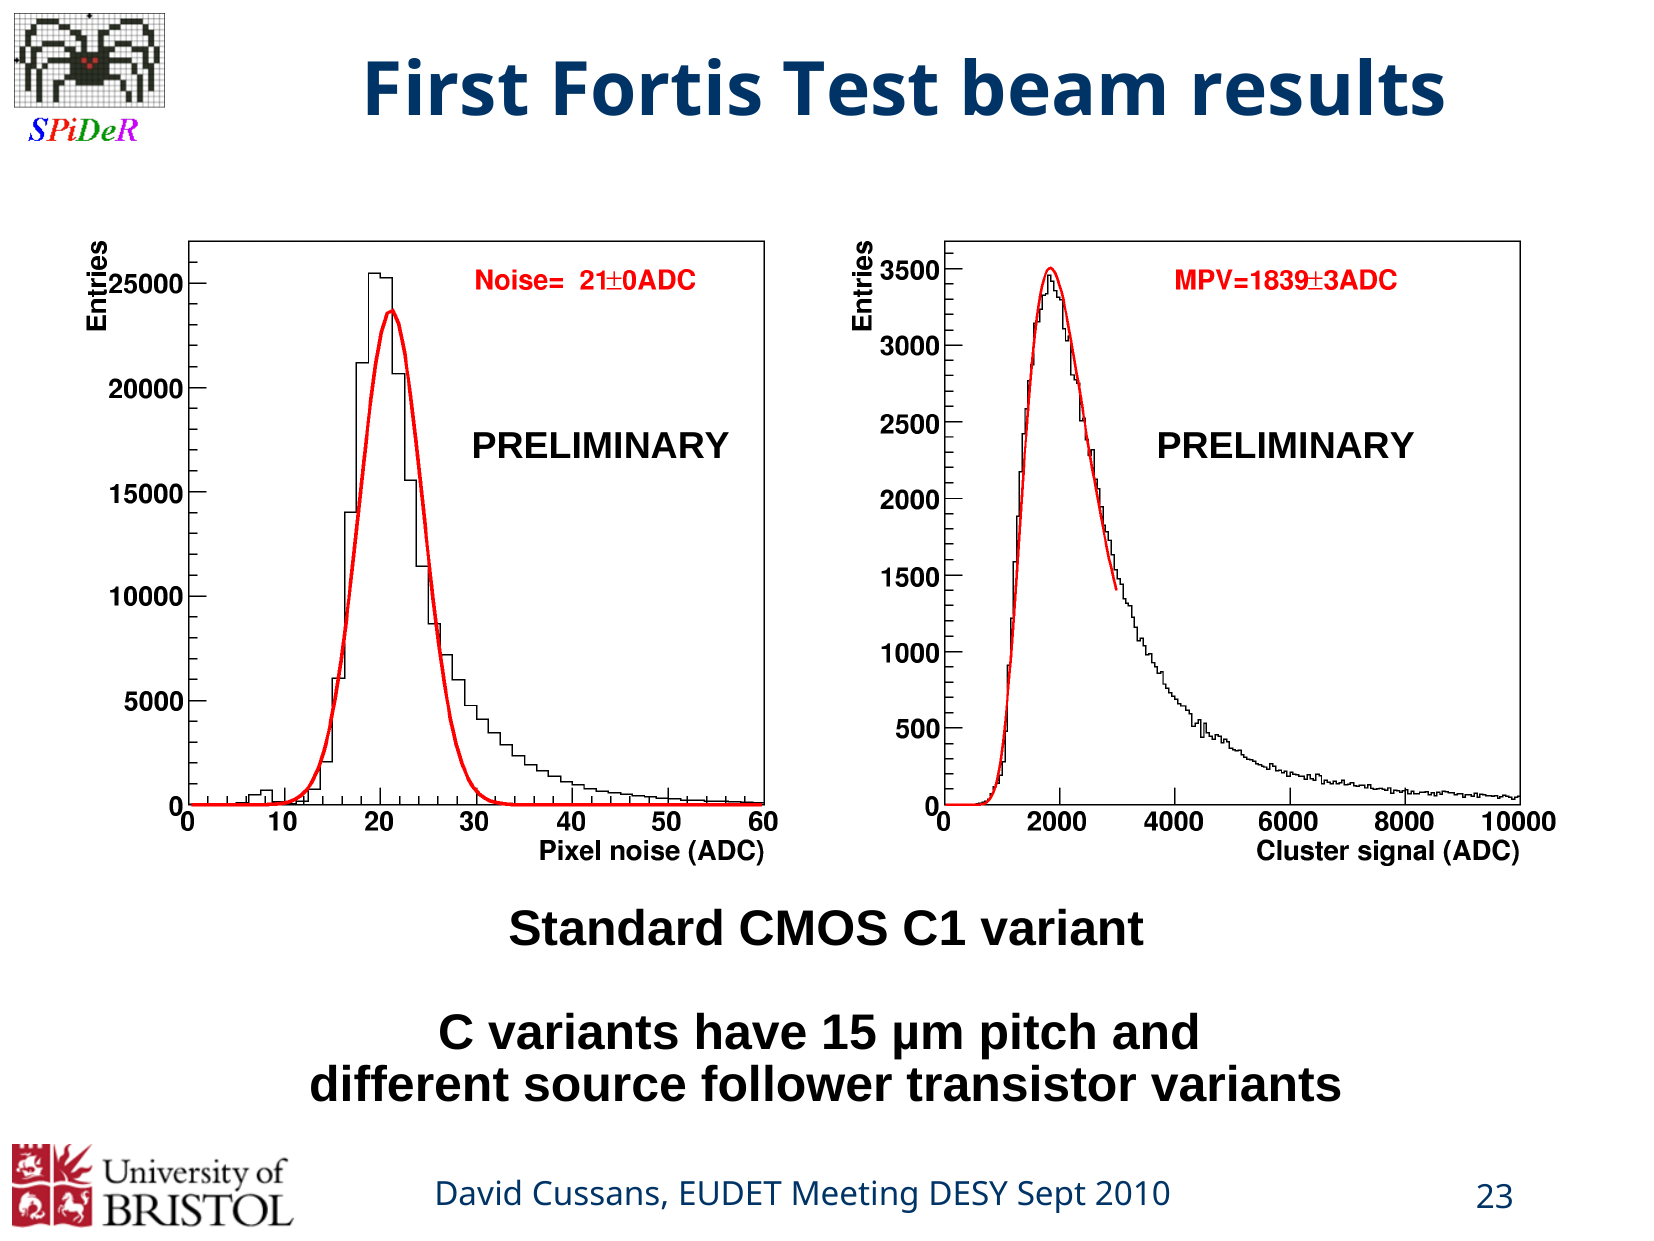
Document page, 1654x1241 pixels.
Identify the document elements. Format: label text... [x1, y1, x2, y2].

text_box PRELIMINARY [456, 419, 745, 477]
title First Fortis Test beam results [243, 7, 1568, 164]
picture [14, 13, 165, 156]
text_box Standard CMOS C1 variant C variants have 15 µm pitch and different source follower transistor variants [294, 896, 1355, 1175]
text_box PRELIMINARY [1141, 419, 1430, 477]
picture [73, 168, 1597, 891]
picture [12, 1144, 294, 1228]
